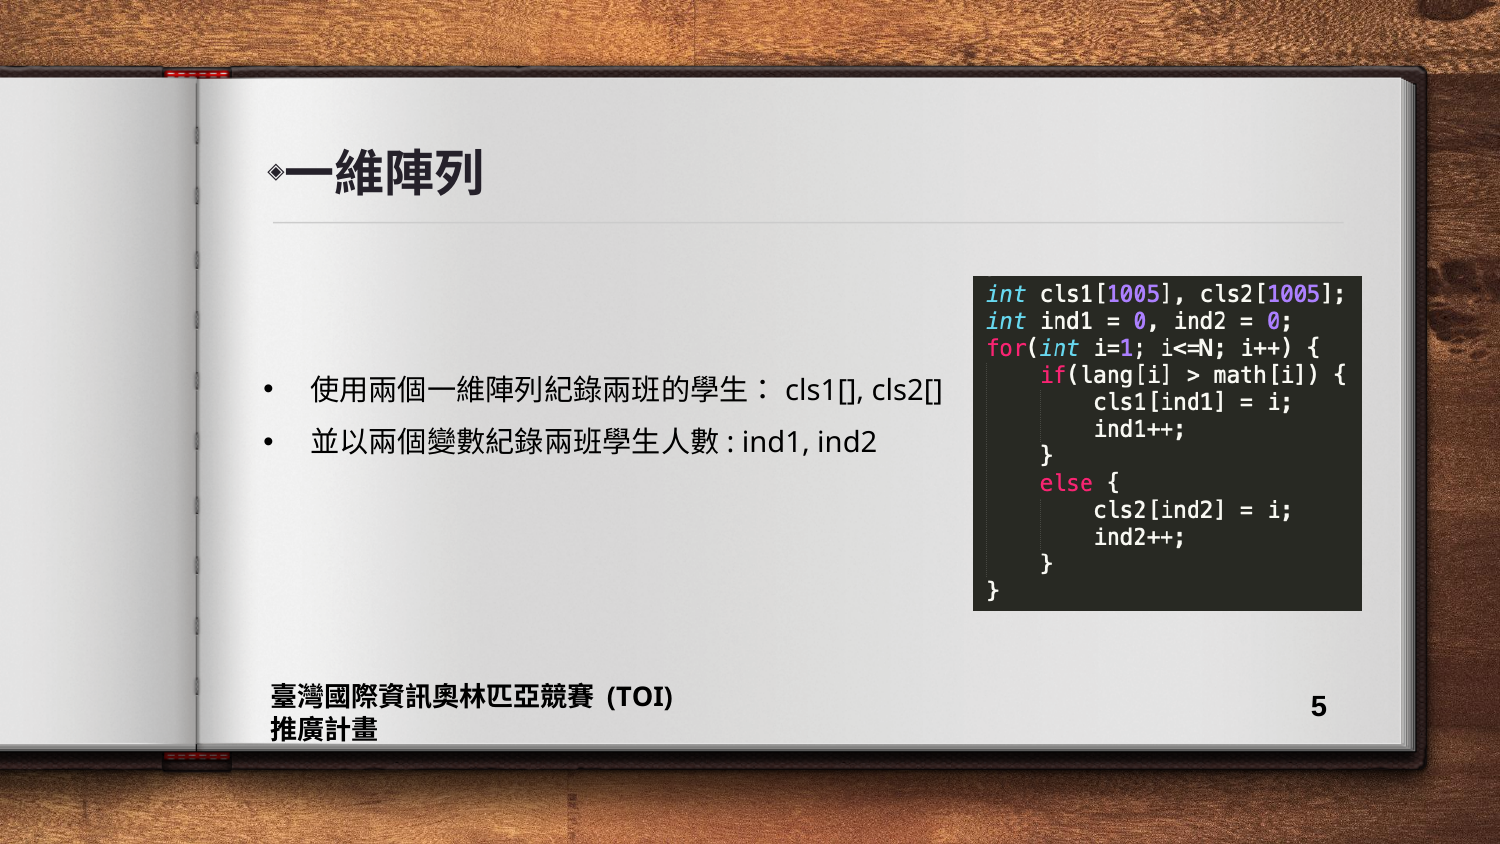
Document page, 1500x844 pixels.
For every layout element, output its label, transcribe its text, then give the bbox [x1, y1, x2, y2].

text_box 一維陣列 [252, 126, 746, 216]
text_box 使用兩個一維陣列紀錄兩班的學生：cls1[], cls2[] 並以兩個變數紀錄兩班學生人數: ind1, ind2 [248, 346, 973, 539]
picture [973, 276, 1362, 611]
text_box [1295, 672, 1386, 737]
